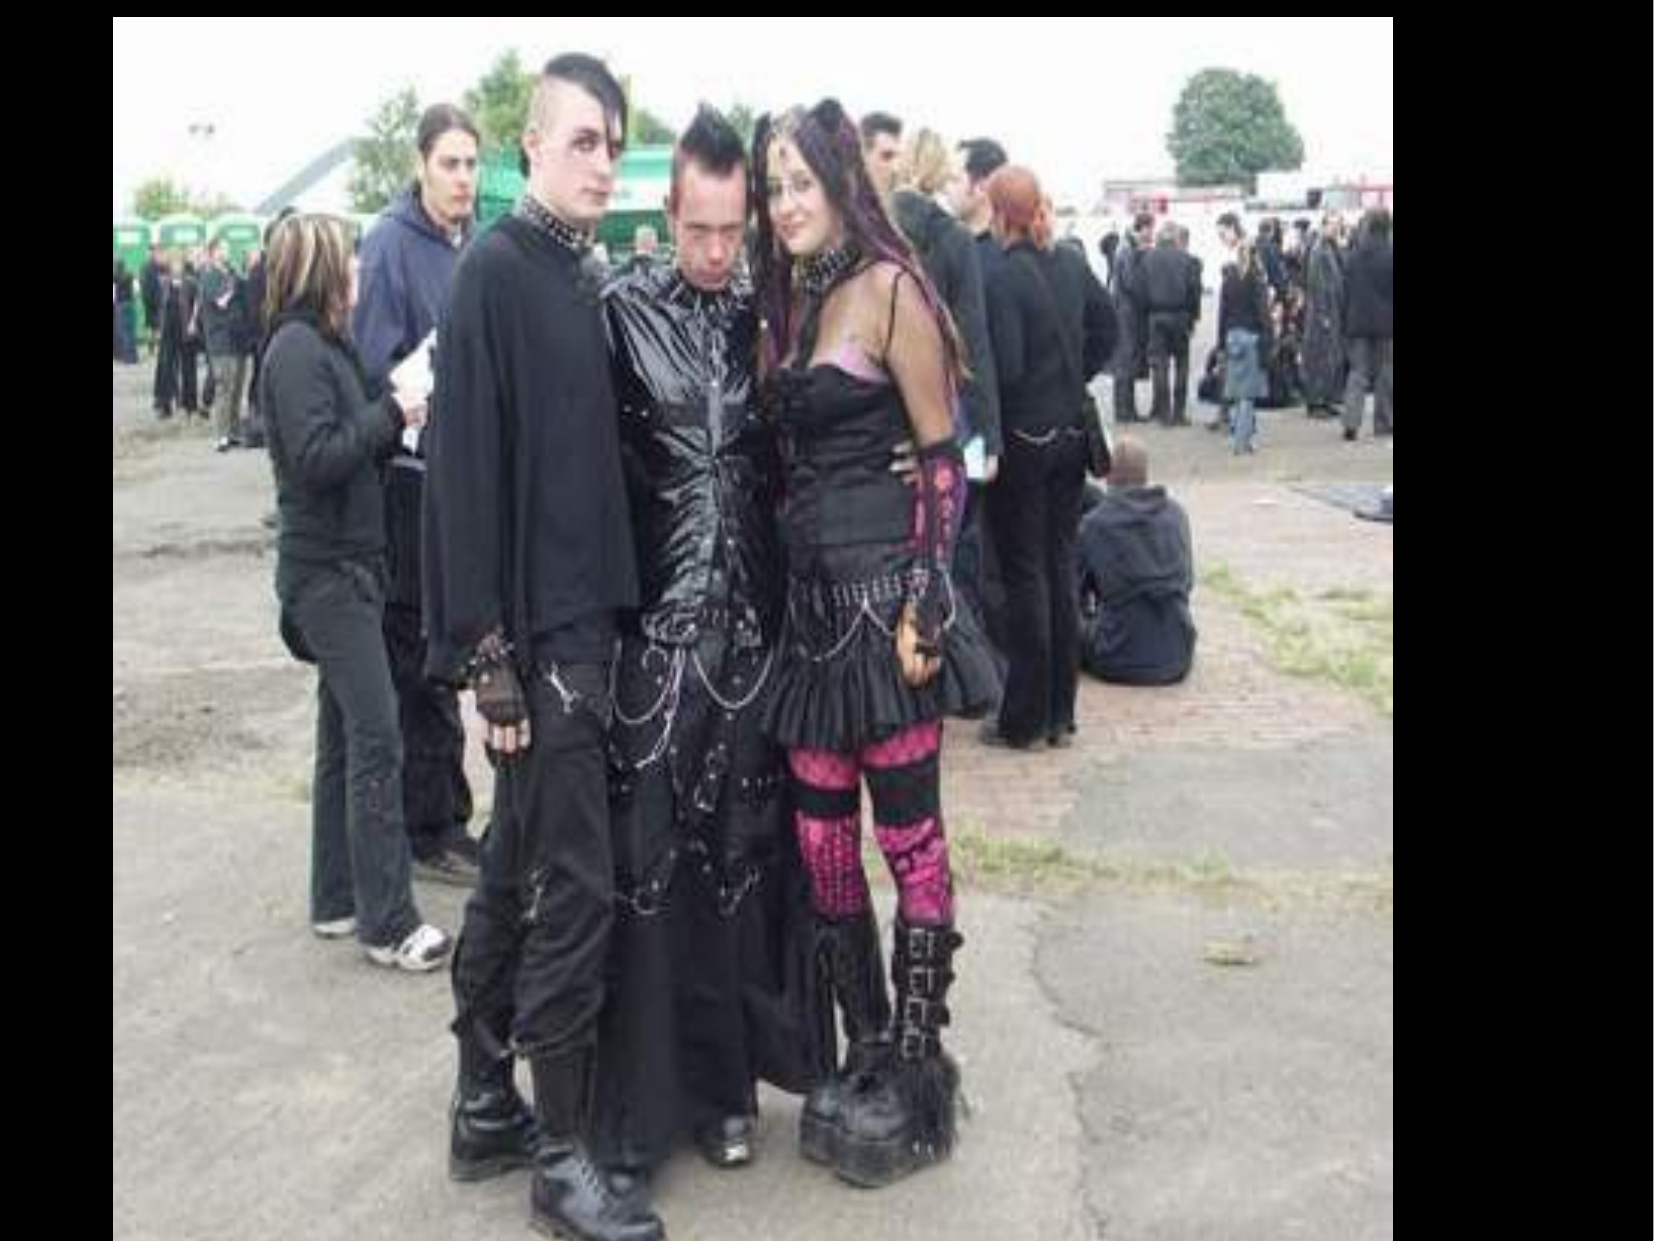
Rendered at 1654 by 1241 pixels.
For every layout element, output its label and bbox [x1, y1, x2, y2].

picture [113, 17, 1393, 1241]
text_box [0, 0, 1653, 1241]
